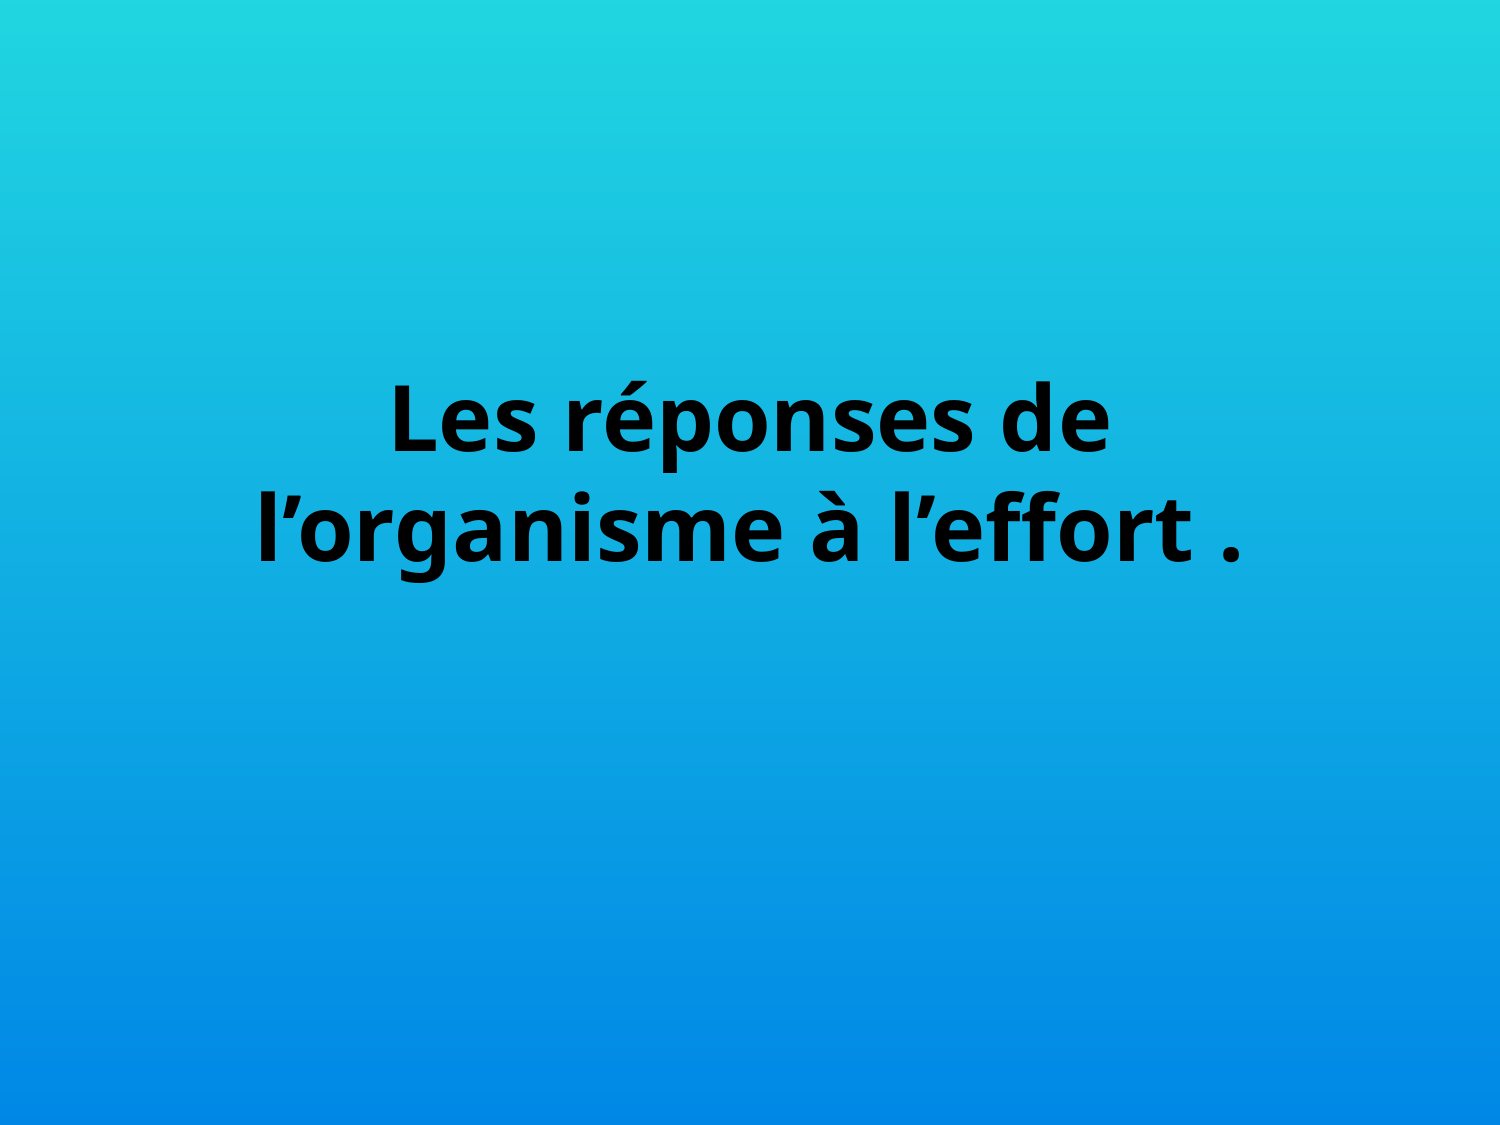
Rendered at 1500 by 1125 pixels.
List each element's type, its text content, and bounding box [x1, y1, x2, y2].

title Les réponses de l’organisme à l’effort . [112, 349, 1388, 591]
